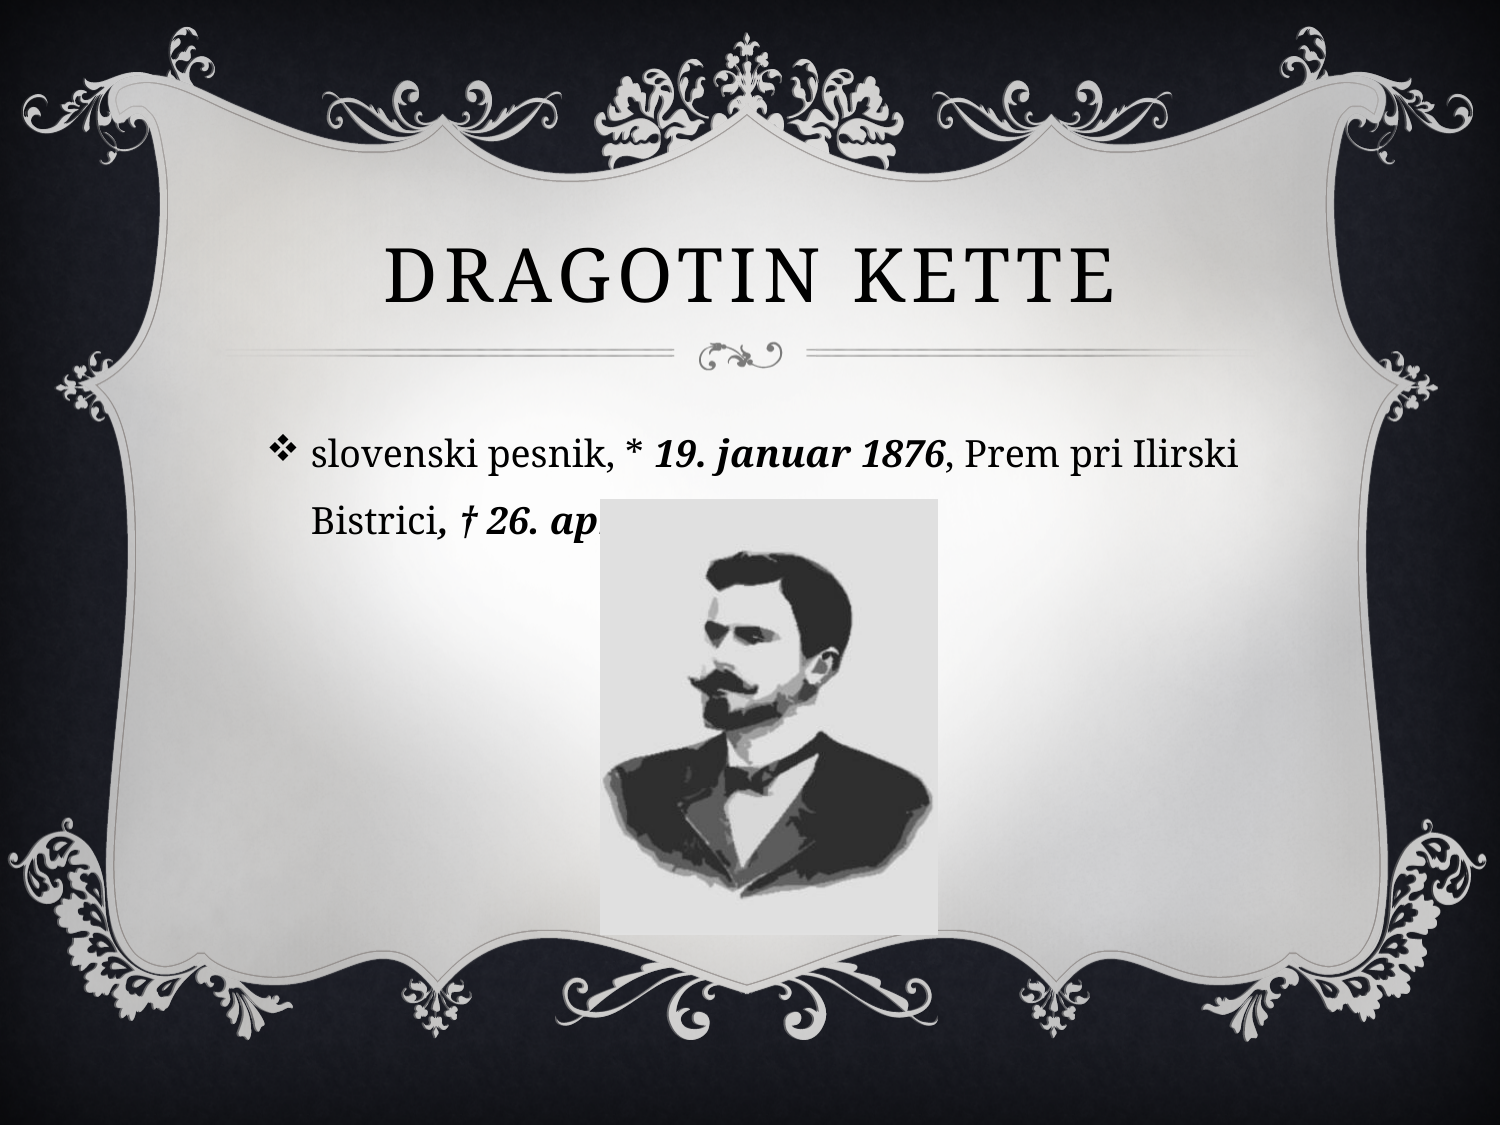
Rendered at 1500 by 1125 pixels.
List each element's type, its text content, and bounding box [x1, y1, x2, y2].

picture [0, 0, 1500, 1125]
title Dragotin kette [225, 212, 1275, 325]
list slovenski pesnik, * 19. januar 1876, Prem pri Ilirski Bistrici, † 26. april 1899, Ljubljana. [225, 399, 1275, 900]
